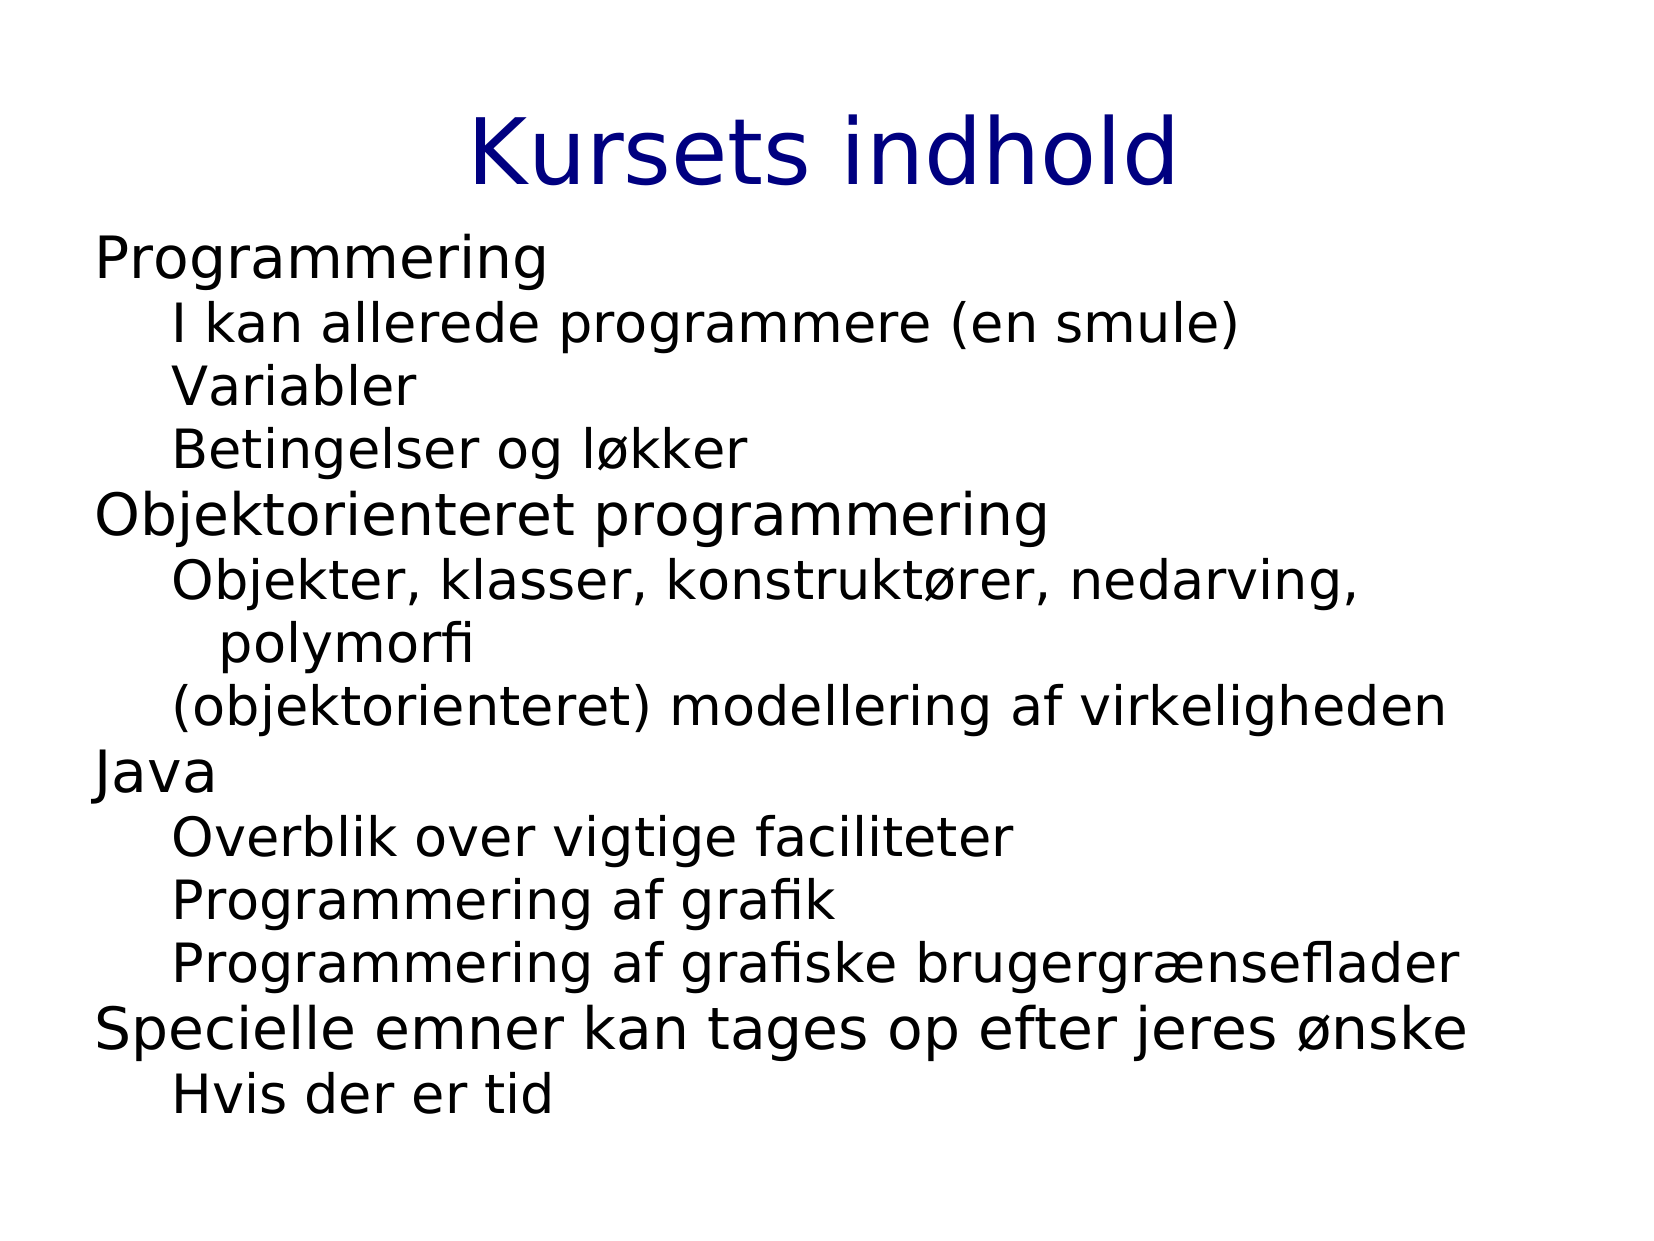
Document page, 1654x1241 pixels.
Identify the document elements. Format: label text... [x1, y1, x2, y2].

list Programmering I kan allerede programmere (en smule) Variabler Betingelser og løkker Objektorienteret programmering Objekter, klasser, konstruktører, nedarving, polymorfi (objektorienteret) modellering af virkeligheden Java Overblik over vigtige faciliteter Programmering af grafik Programmering af grafiske brugergrænseflader Specielle emner kan tages op efter jeres ønske Hvis der er tid [76, 224, 1573, 1127]
title Kursets indhold [30, 49, 1620, 257]
